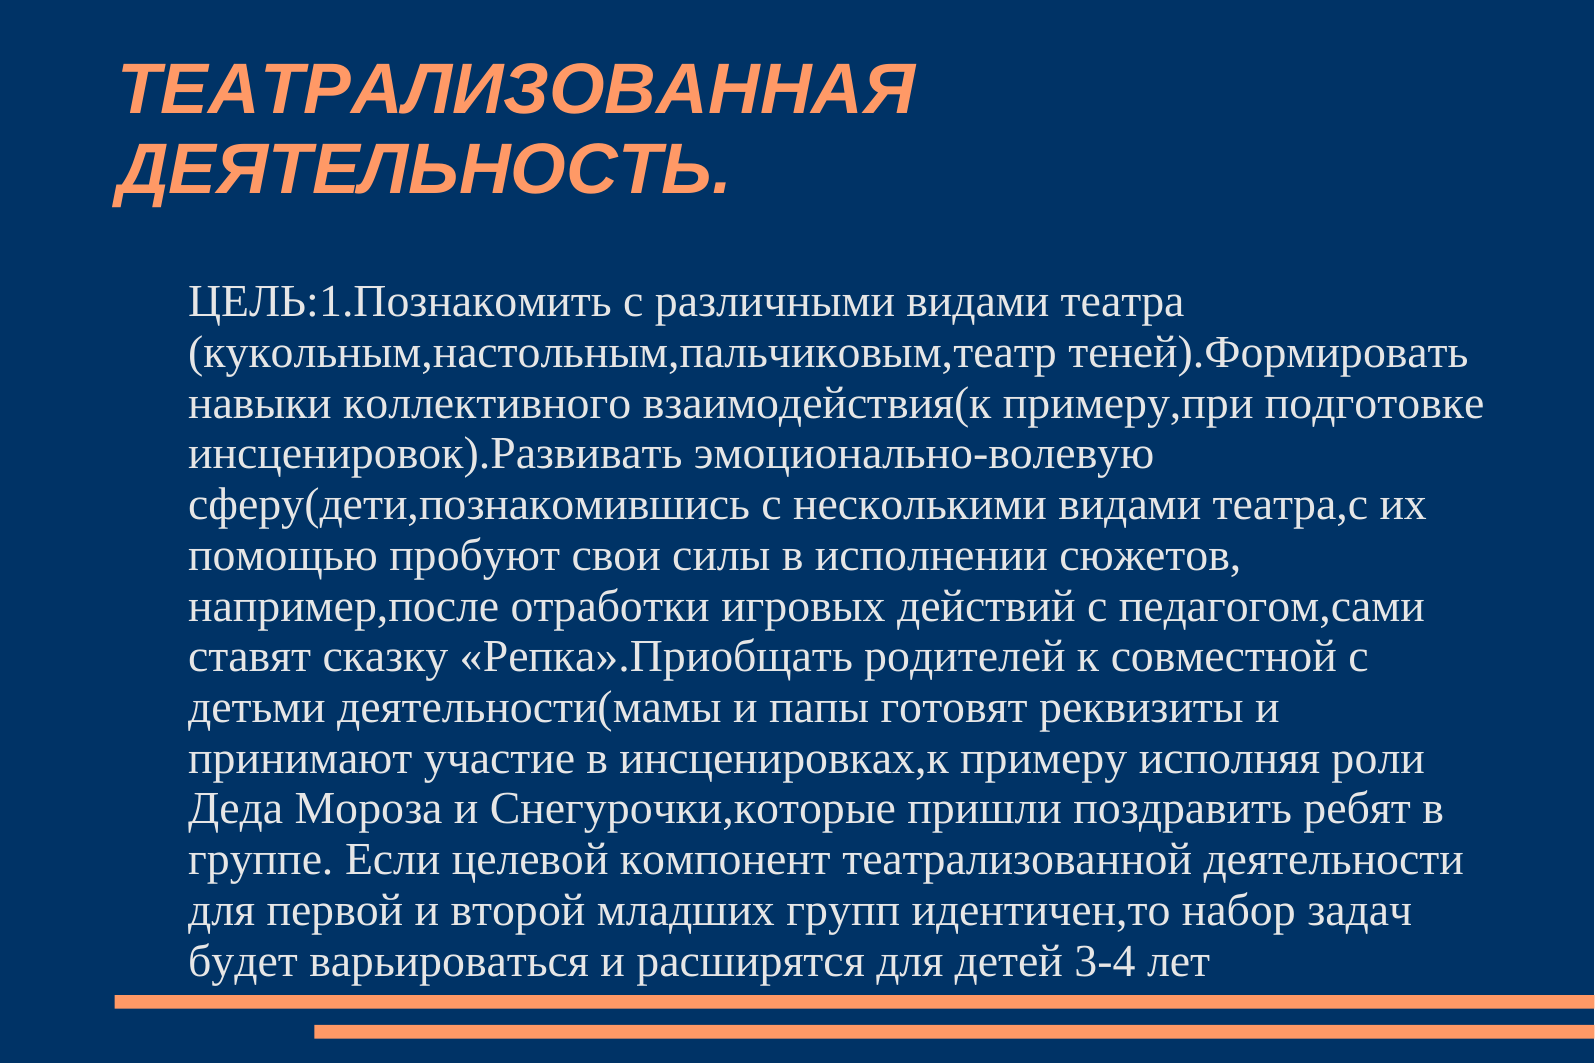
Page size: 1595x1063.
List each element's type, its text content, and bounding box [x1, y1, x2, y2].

list ЦЕЛЬ:1.Познакомить с различными видами театра (кукольным,настольным,пальчиковым,театр теней).Формировать навыки коллективного взаимодействия(к примеру,при подготовке инсценировок).Развивать эмоционально-волевую сферу(дети,познакомившись с несколькими видами театра,с их помощью пробуют свои силы в исполнении сюжетов, например,после отработки игровых действий с педагогом,сами ставят сказку «Репка».Приобщать родителей к совместной с детьми деятельности(мамы и папы готовят реквизиты и принимают участие в инсценировках,к примеру исполняя роли Деда Мороза и Снегурочки,которые пришли поздравить ребят в группе. Если целевой компонент театрализованной деятельности для первой и второй младших групп идентичен,то набор задач будет варьироваться и расширятся для детей 3-4 лет [117, 276, 1505, 991]
title ТЕАТРАЛИЗОВАННАЯ ДЕЯТЕЛЬНОСТЬ. [117, 39, 1479, 218]
